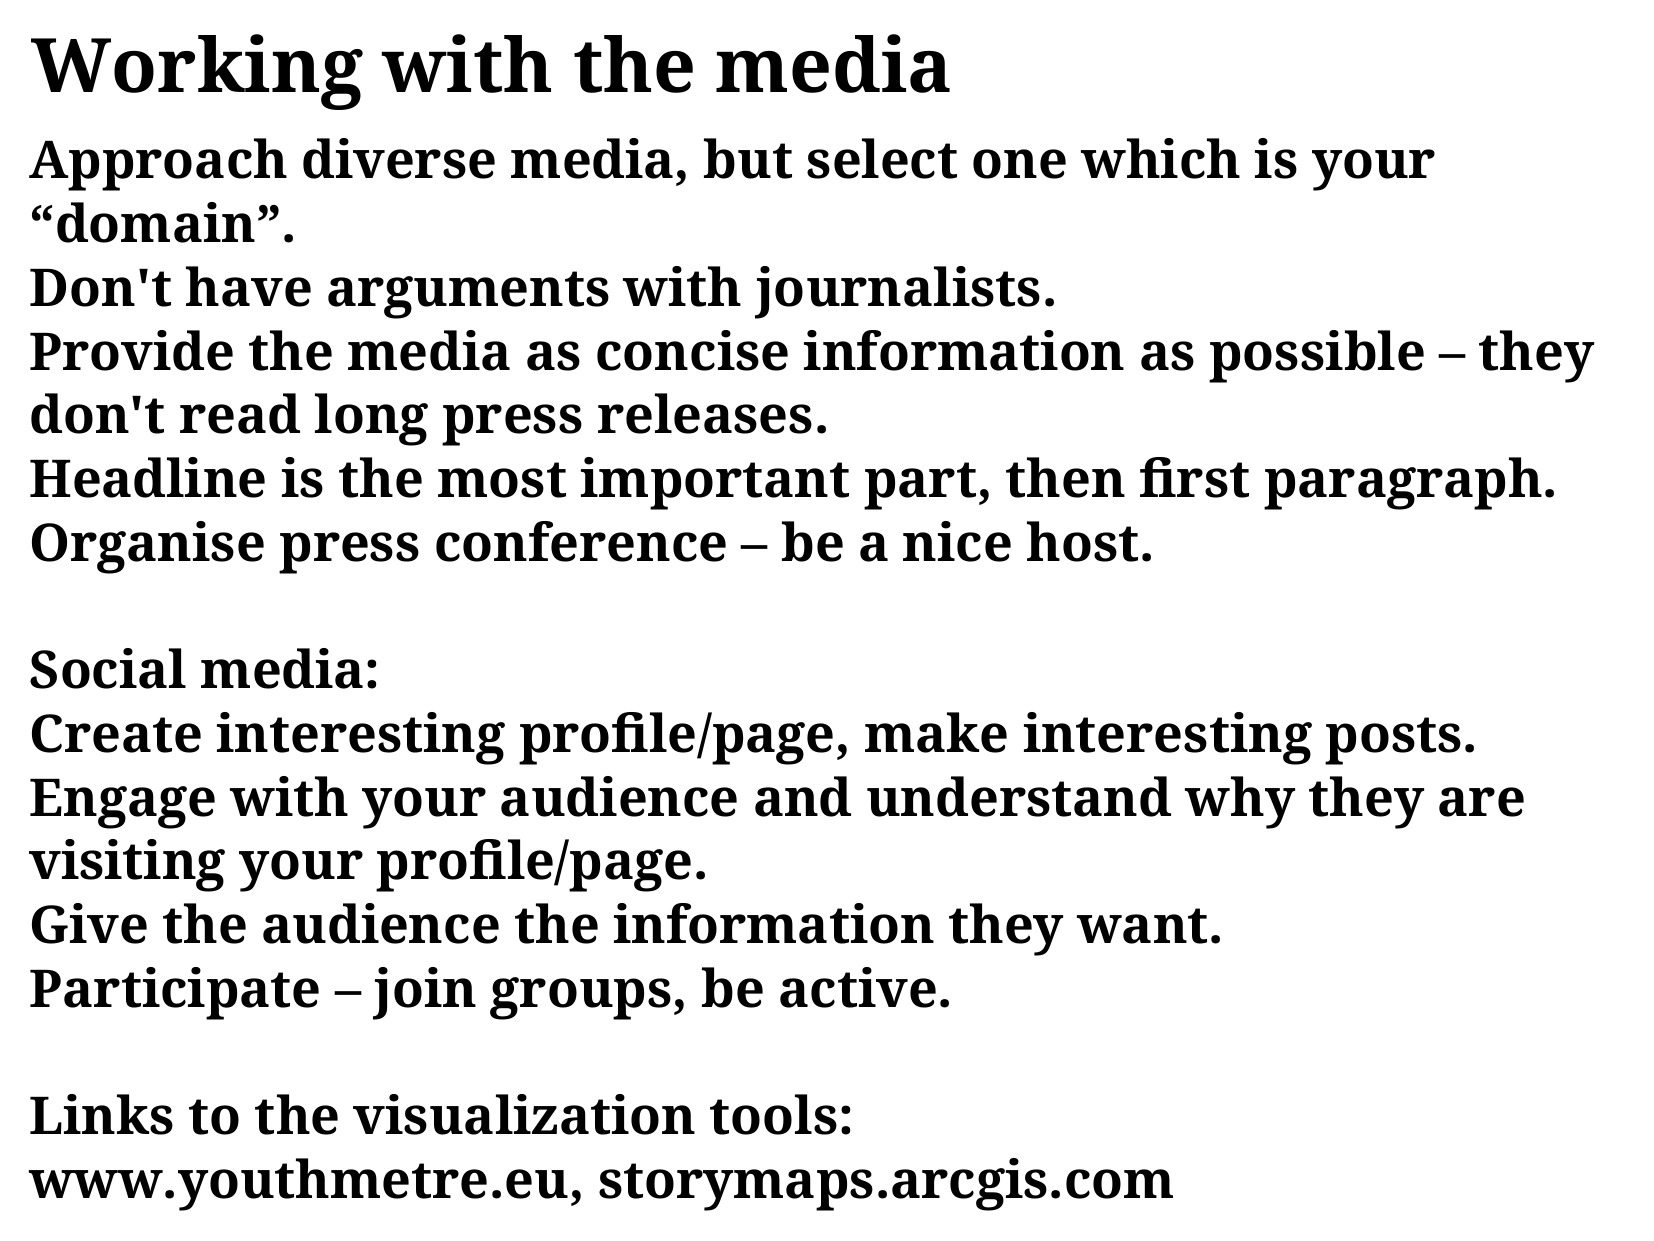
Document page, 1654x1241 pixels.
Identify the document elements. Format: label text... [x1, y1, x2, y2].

title [30, 0, 1519, 208]
text_box Working with the media Approach diverse media, but select one which is your “domain”. Don't have arguments with journalists. Provide the media as concise information as possible – they don't read long press releases. Headline is the most important part, then first paragraph. Organise press conference – be a nice host. Social media: Create interesting profile/page, make interesting posts. Engage with your audience and understand why they are visiting your profile/page. Give the audience the information they want. Participate – join groups, be active. Links to the visualization tools: www.youthmetre.eu, storymaps.arcgis.com [29, 318, 1625, 916]
